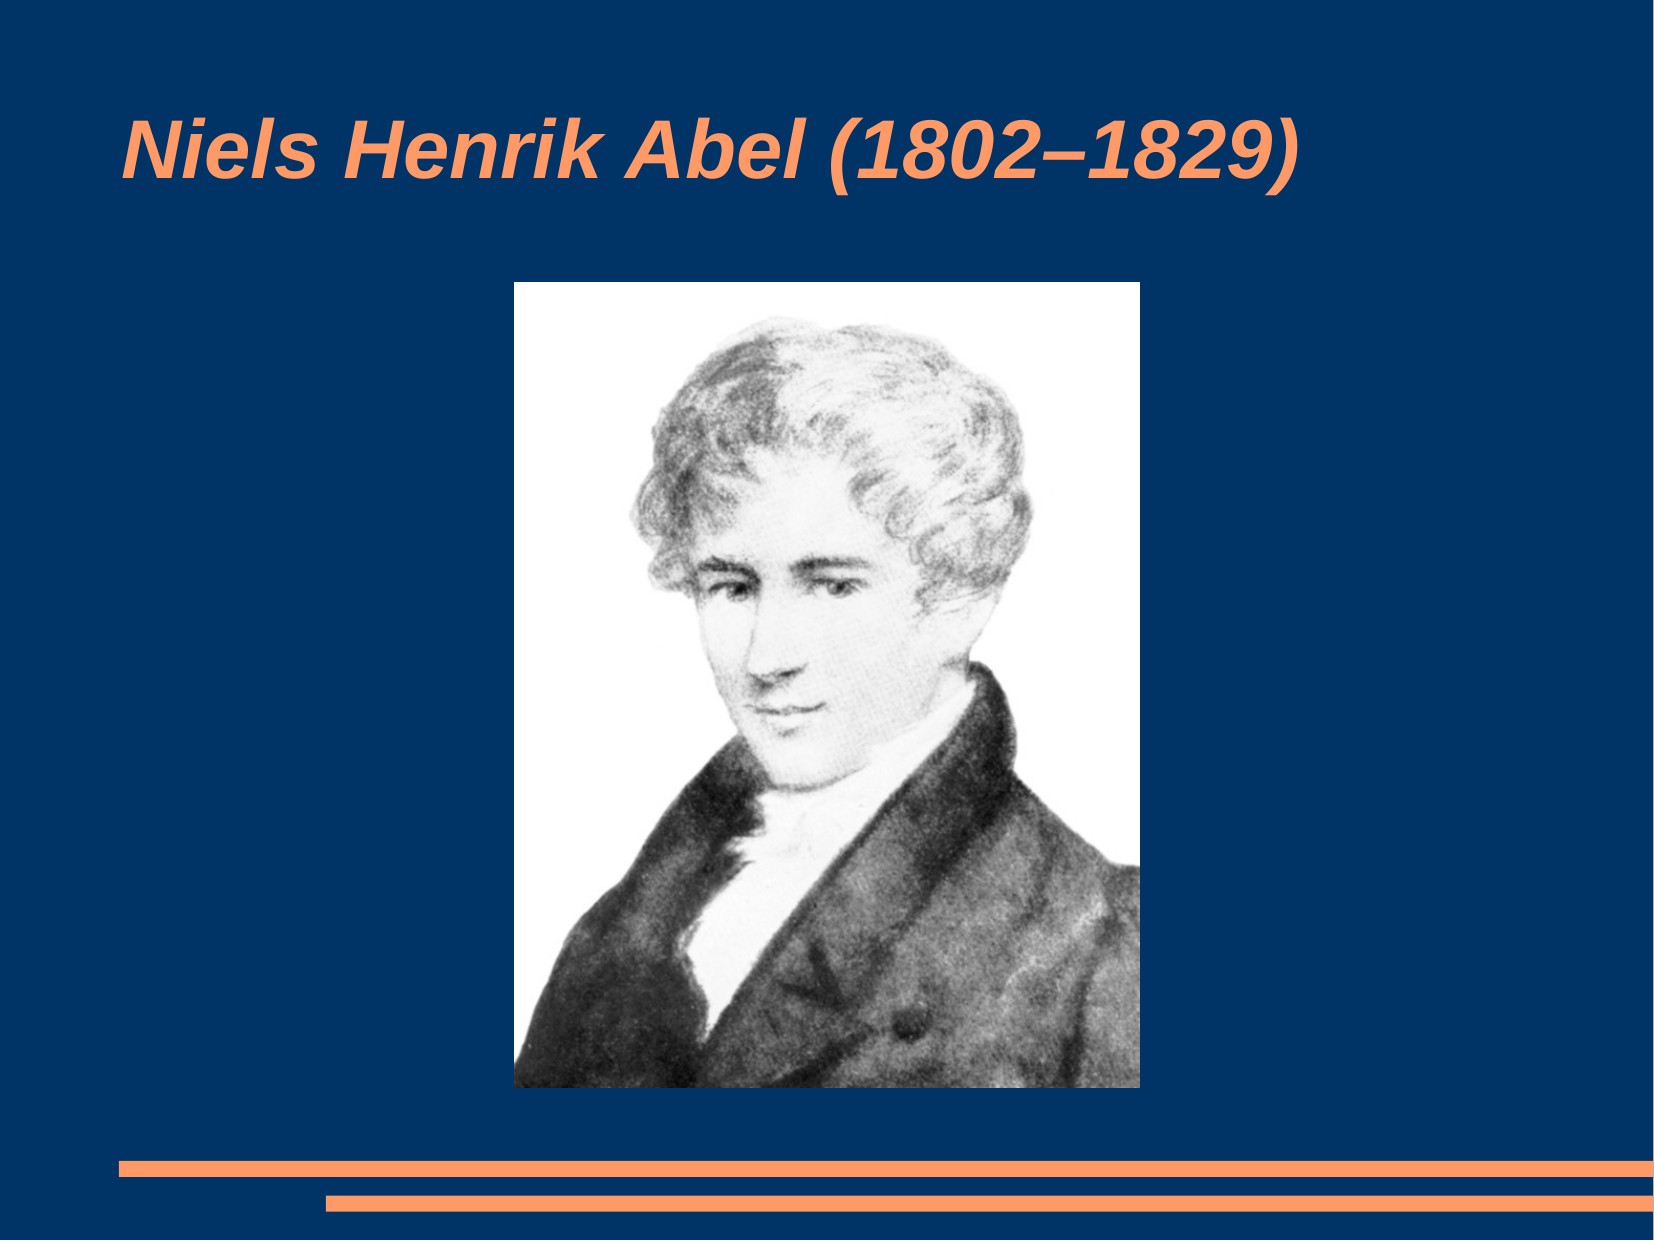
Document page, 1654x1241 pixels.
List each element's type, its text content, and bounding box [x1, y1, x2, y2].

picture [514, 282, 1140, 1088]
title Niels Henrik Abel (1802–1829) [121, 46, 1534, 254]
